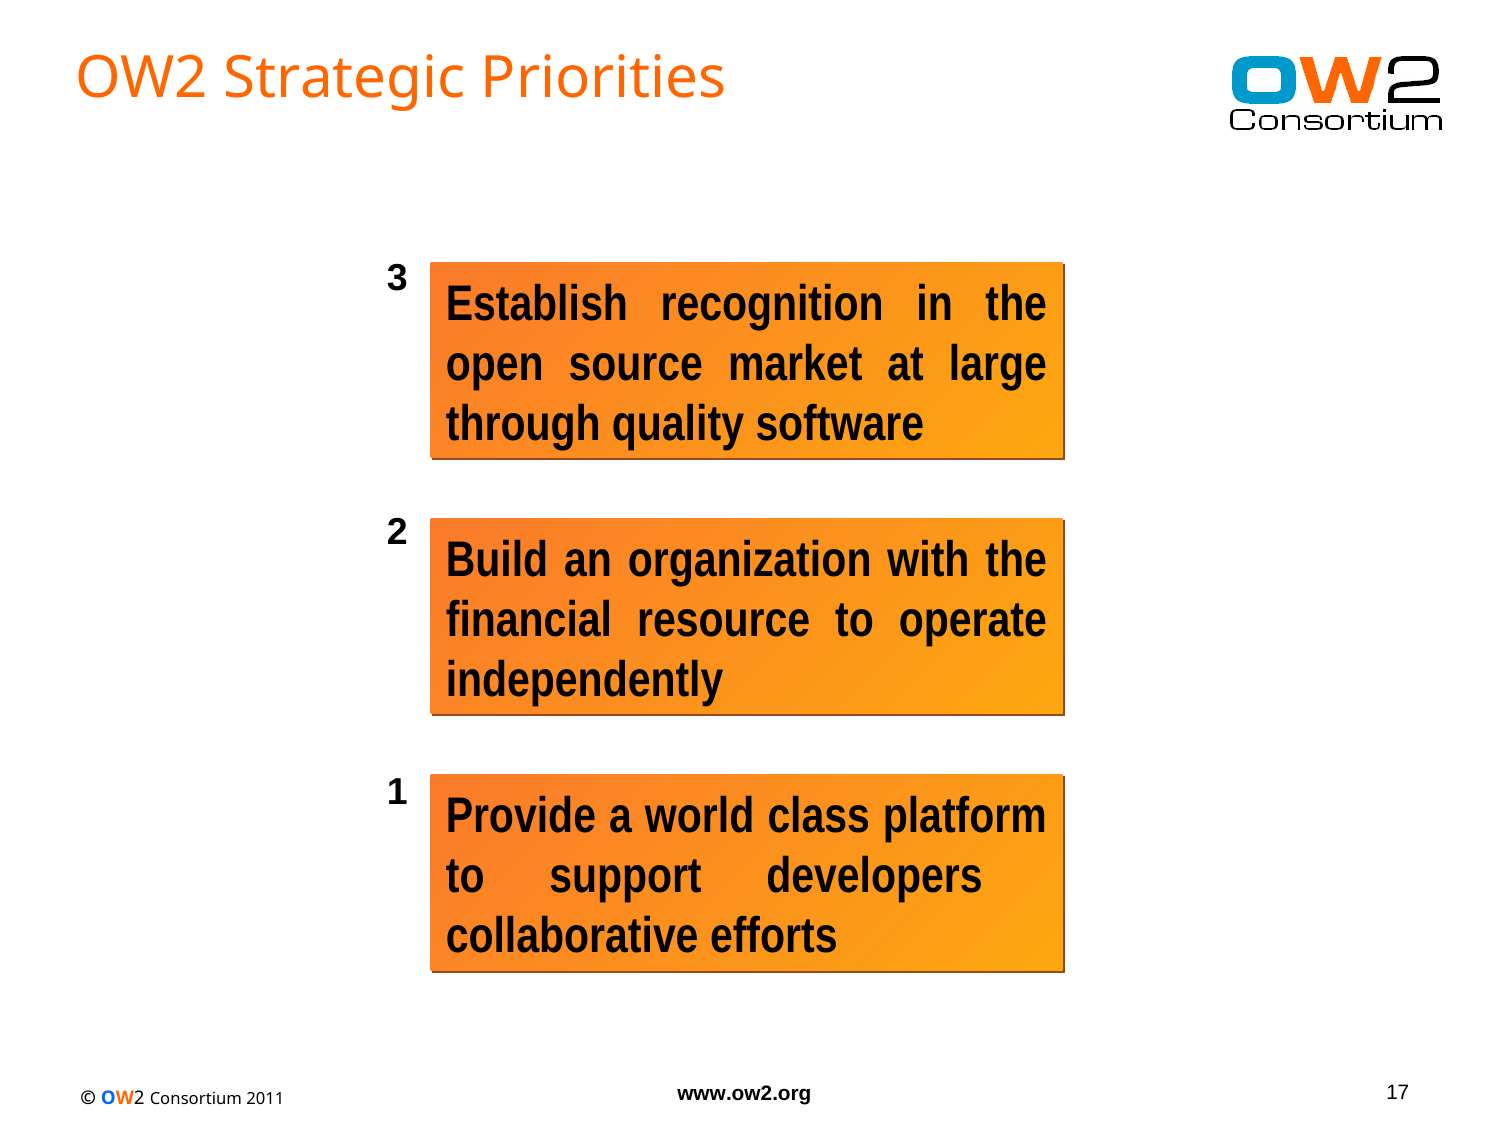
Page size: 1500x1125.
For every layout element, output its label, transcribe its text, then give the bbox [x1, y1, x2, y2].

text_box Build an organization with the financial resource to operate independently [430, 518, 1063, 714]
text_box Establish recognition in the open source market at large through quality software [430, 262, 1063, 458]
text_box 1 [372, 767, 423, 819]
picture [1224, 47, 1450, 134]
text_box 3 [372, 253, 423, 306]
text_box Provide a world class platform to support developers collaborative efforts [430, 774, 1063, 971]
title OW2 Strategic Priorities [74, 45, 1175, 176]
text_box 2 [372, 507, 423, 560]
